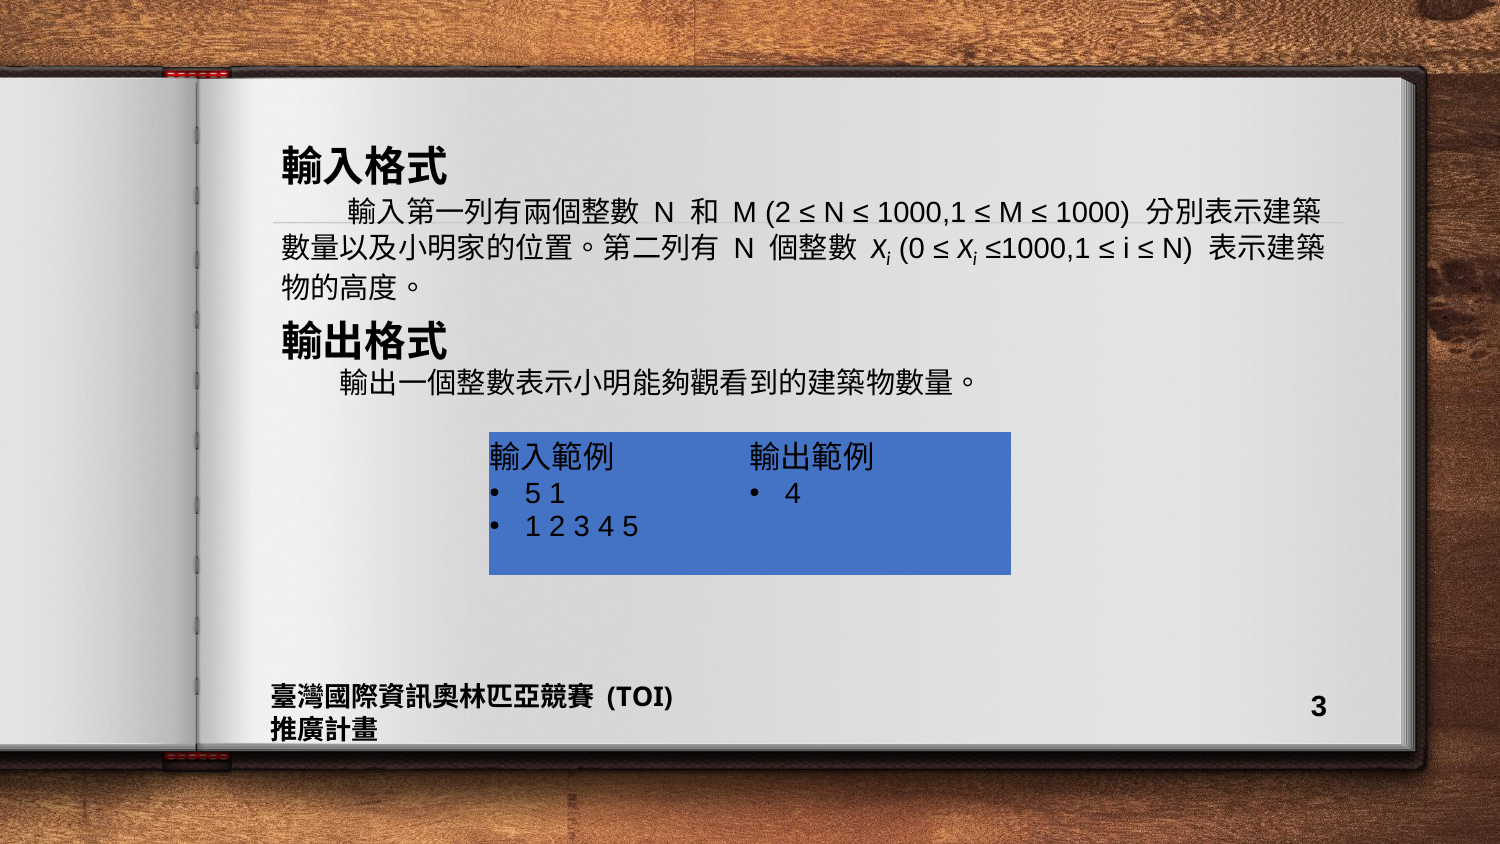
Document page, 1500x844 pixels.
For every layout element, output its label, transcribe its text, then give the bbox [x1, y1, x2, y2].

table_header 輸入範例 5 1 1 2 3 4 5 [489, 432, 749, 575]
text_box [1295, 672, 1386, 737]
table_header 輸出範例 4 [749, 432, 1011, 575]
text_box 輸出格式 輸出一個整數表示小明能夠觀看到的建築物數量。 [266, 307, 1368, 412]
text_box 輸入格式 輸入第一列有兩個整數 N 和 M (2 ≤ N ≤ 1000,1 ≤ M ≤ 1000) 分別表示建築數量以及小明家的位置。第二列有 N 個整數 Xi (0 ≤ Xi ≤1000,1 ≤ i ≤ N) 表示建築物的高度。 [266, 132, 1356, 307]
